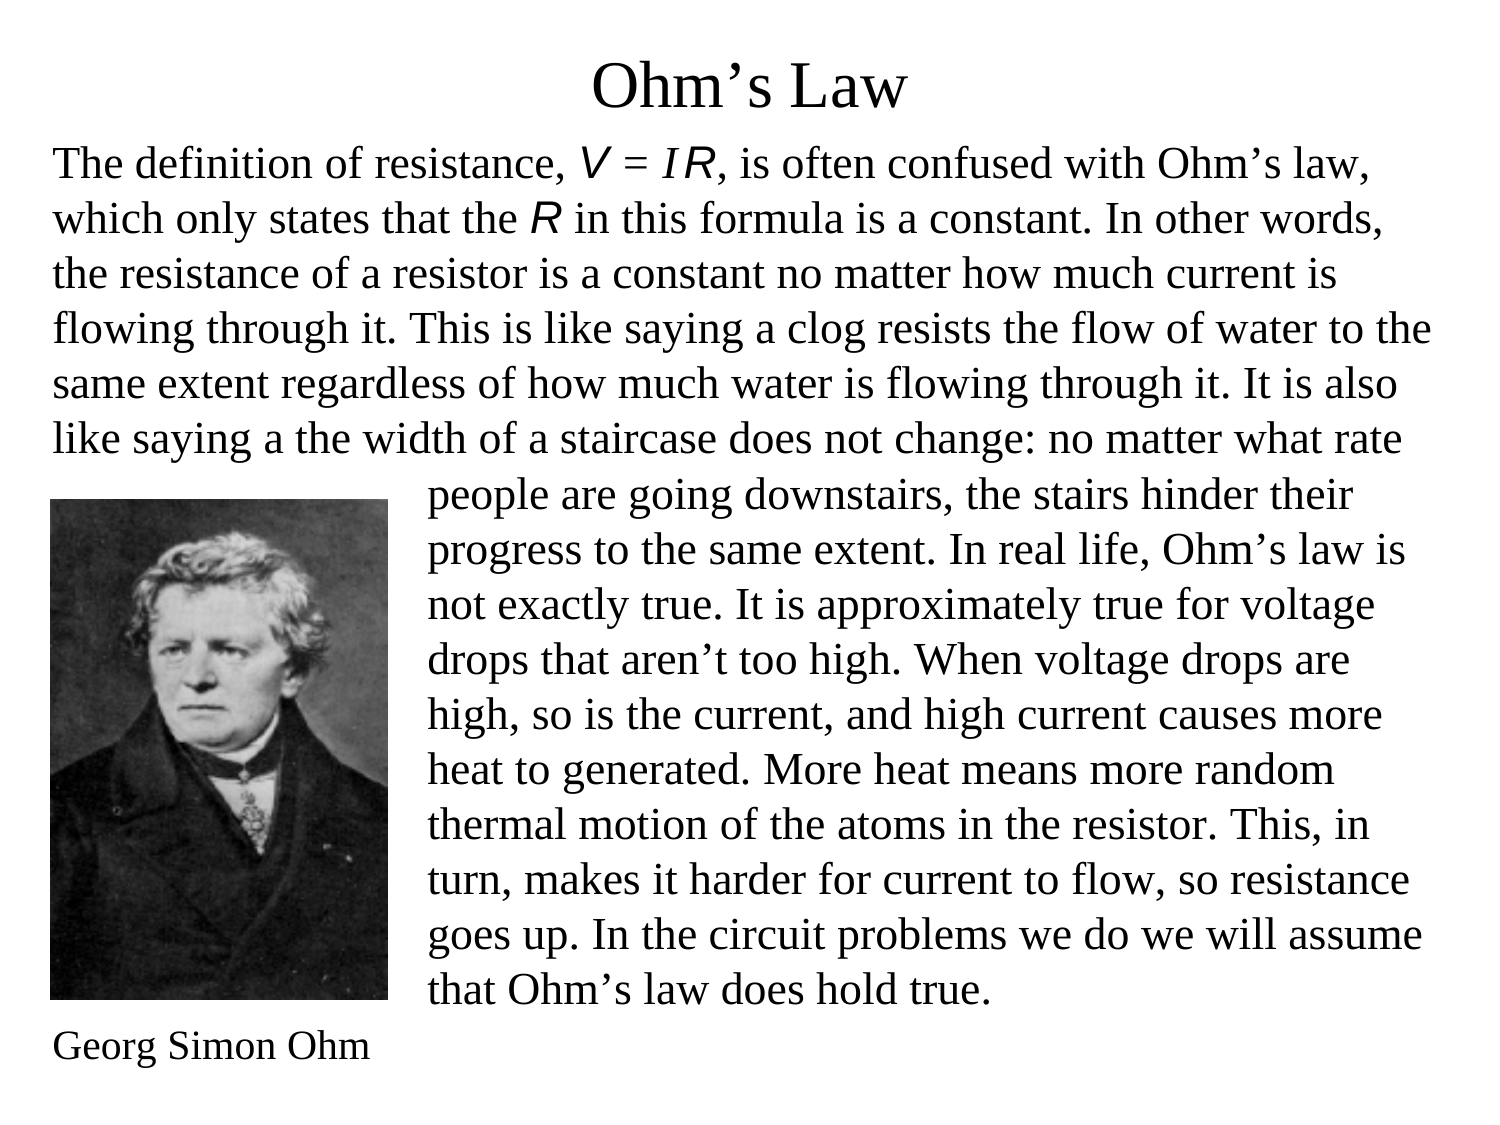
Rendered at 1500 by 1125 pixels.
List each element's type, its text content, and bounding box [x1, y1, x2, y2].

text_box The definition of resistance, V = I R, is often confused with Ohm’s law, which only states that the R in this formula is a constant. In other words, the resistance of a resistor is a constant no matter how much current is flowing through it. This is like saying a clog resists the flow of water to the same extent regardless of how much water is flowing through it. It is also like saying a the width of a staircase does not change: no matter what rate [37, 124, 1463, 471]
picture [50, 499, 388, 1000]
text_box Georg Simon Ohm 1789-1854 [37, 1009, 388, 1125]
title Ohm’s Law [112, 24, 1388, 138]
text_box people are going downstairs, the stairs hinder their progress to the same extent. In real life, Ohm’s law is not exactly true. It is approximately true for voltage drops that aren’t too high. When voltage drops are high, so is the current, and high current causes more heat to generated. More heat means more random thermal motion of the atoms in the resistor. This, in turn, makes it harder for current to flow, so resistance goes up. In the circuit problems we do we will assume that Ohm’s law does hold true. [412, 456, 1463, 1022]
